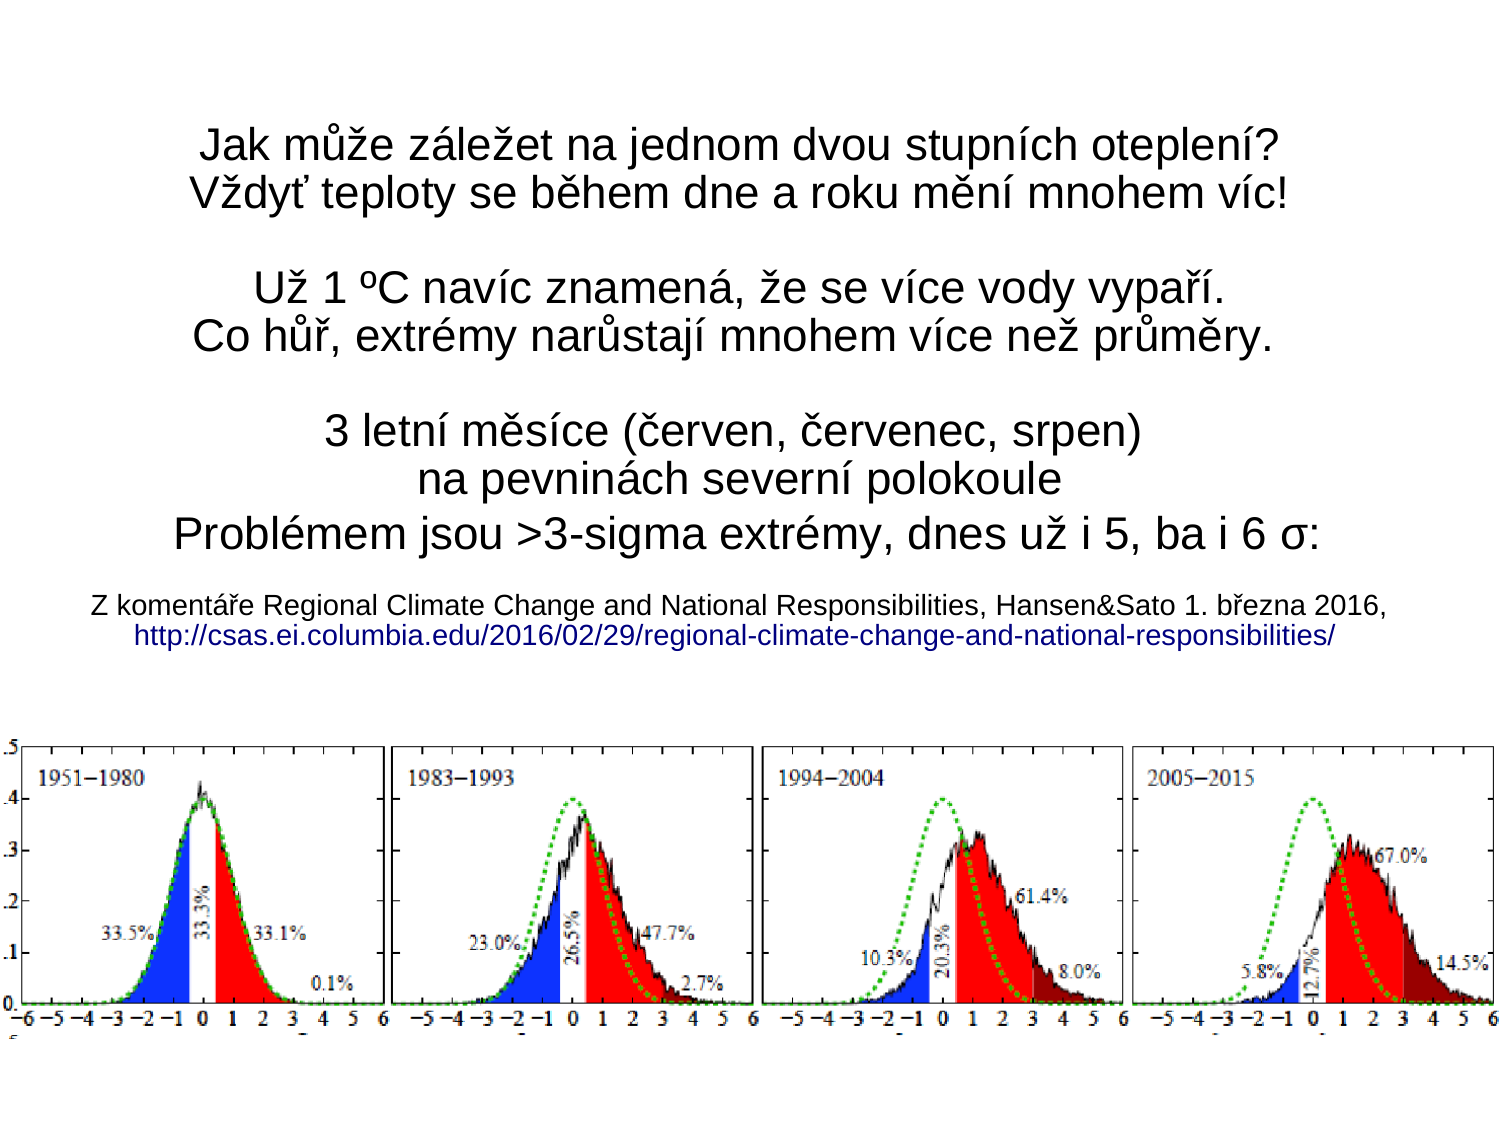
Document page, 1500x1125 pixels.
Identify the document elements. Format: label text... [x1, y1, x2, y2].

title Jak může záležet na jednom dvou stupních oteplení? Vždyť teploty se během dne a roku mění mnohem víc! Už 1 ºC navíc znamená, že se více vody vypaří. Co hůř, extrémy narůstají mnohem více než průměry. 3 letní měsíce (červen, červenec, srpen) na pevninách severní polokoule Problémem jsou >3-sigma extrémy, dnes už i 5, ba i 6 σ: Z komentáře Regional Climate Change and National Responsibilities, Hansen&Sato 1. března 2016, http://csas.ei.columbia.edu/2016/02/29/regional-climate-change-and-national-responsibilities/ [65, 122, 1415, 685]
picture [0, 732, 1500, 1039]
